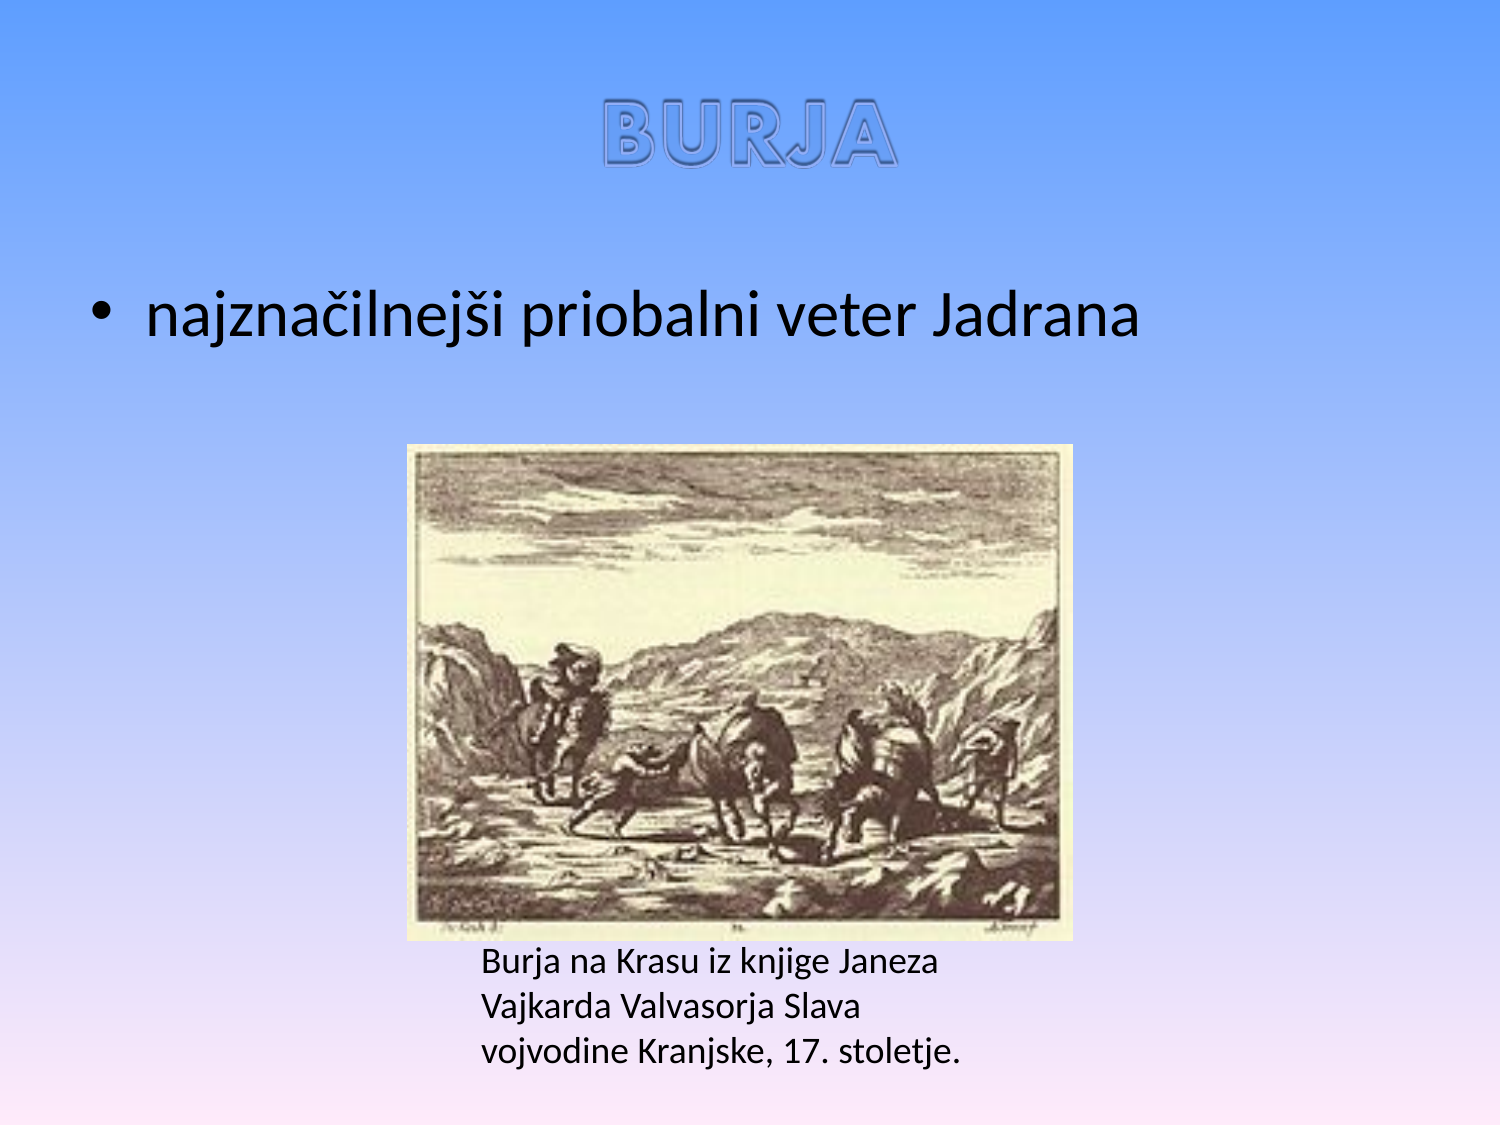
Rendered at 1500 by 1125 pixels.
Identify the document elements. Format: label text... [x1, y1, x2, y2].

text_box najznačilnejši priobalni veter Jadrana [74, 262, 1425, 1005]
picture [407, 444, 1073, 941]
text_box Burja na Krasu iz knjige Janeza Vajkarda Valvasorja Slava vojvodine Kranjske, 17. stoletje. [466, 928, 1022, 1079]
picture [73, 43, 1426, 234]
